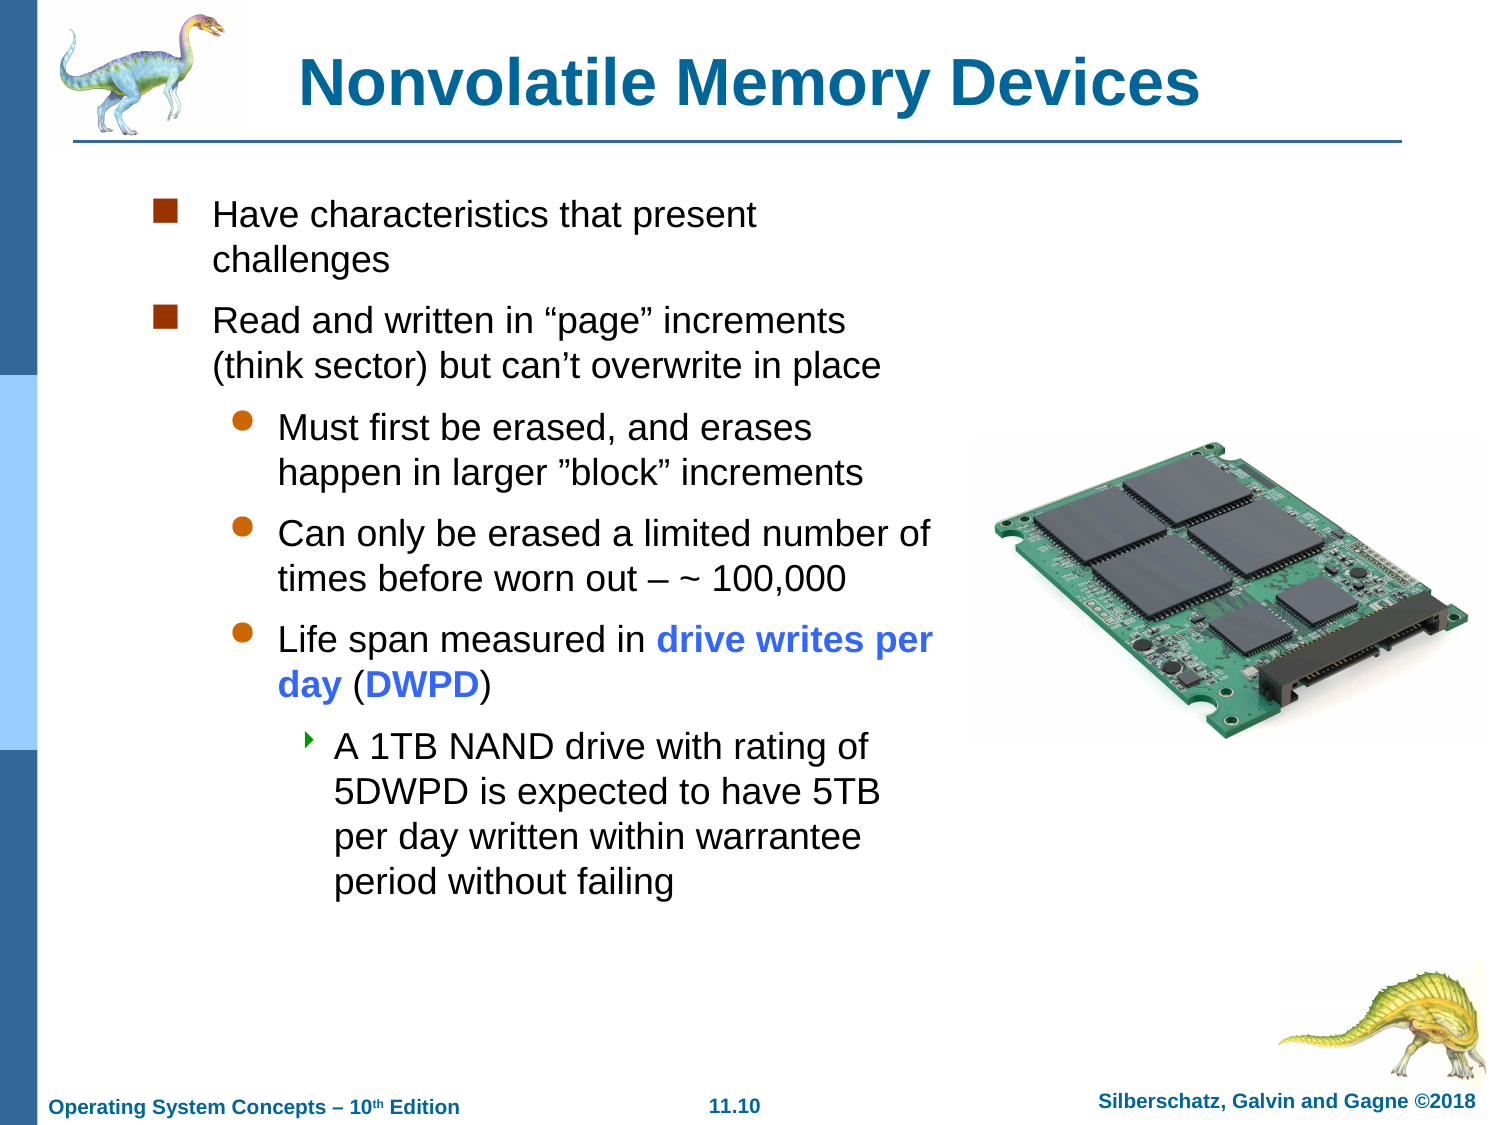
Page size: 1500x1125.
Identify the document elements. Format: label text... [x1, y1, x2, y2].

picture [1415, 1093, 1423, 1098]
picture [972, 434, 1483, 746]
list Have characteristics that present challenges Read and written in “page” increments (think sector) but can’t overwrite in place Must first be erased, and erases happen in larger ”block” increments Can only be erased a limited number of times before worn out – ~ 100,000 Life span measured in drive writes per day (DWPD) A 1TB NAND drive with rating of 5DWPD is expected to have 5TB per day written within warrantee period without failing [141, 182, 961, 1018]
picture [46, 0, 243, 149]
title Nonvolatile Memory Devices [75, 31, 1426, 127]
picture [1275, 959, 1486, 1090]
